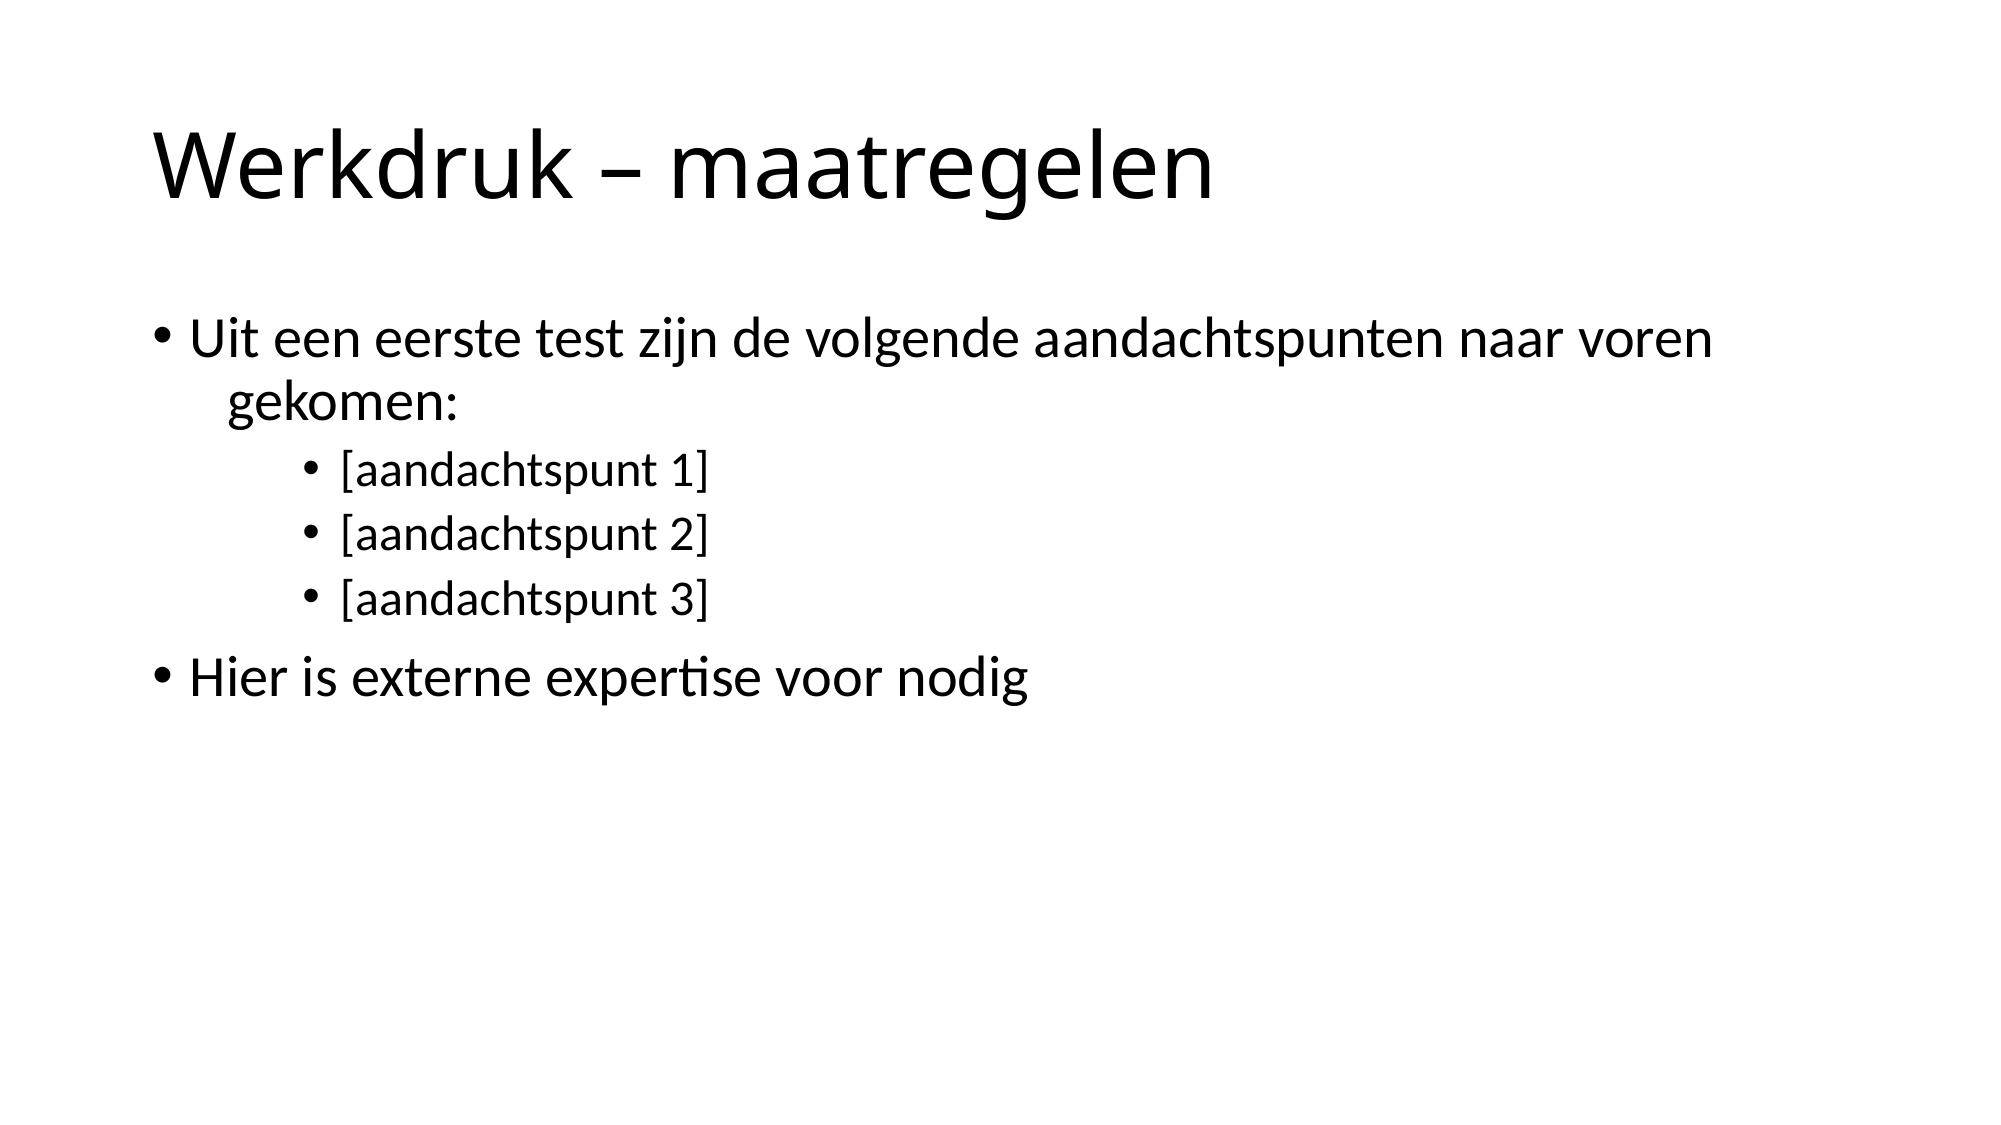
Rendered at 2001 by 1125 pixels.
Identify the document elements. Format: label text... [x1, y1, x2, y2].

list Uit een eerste test zijn de volgende aandachtspunten naar voren gekomen: [aandachtspunt 1] [aandachtspunt 2] [aandachtspunt 3] Hier is externe expertise voor nodig [137, 299, 1863, 1014]
title Werkdruk – maatregelen [137, 59, 1863, 278]
